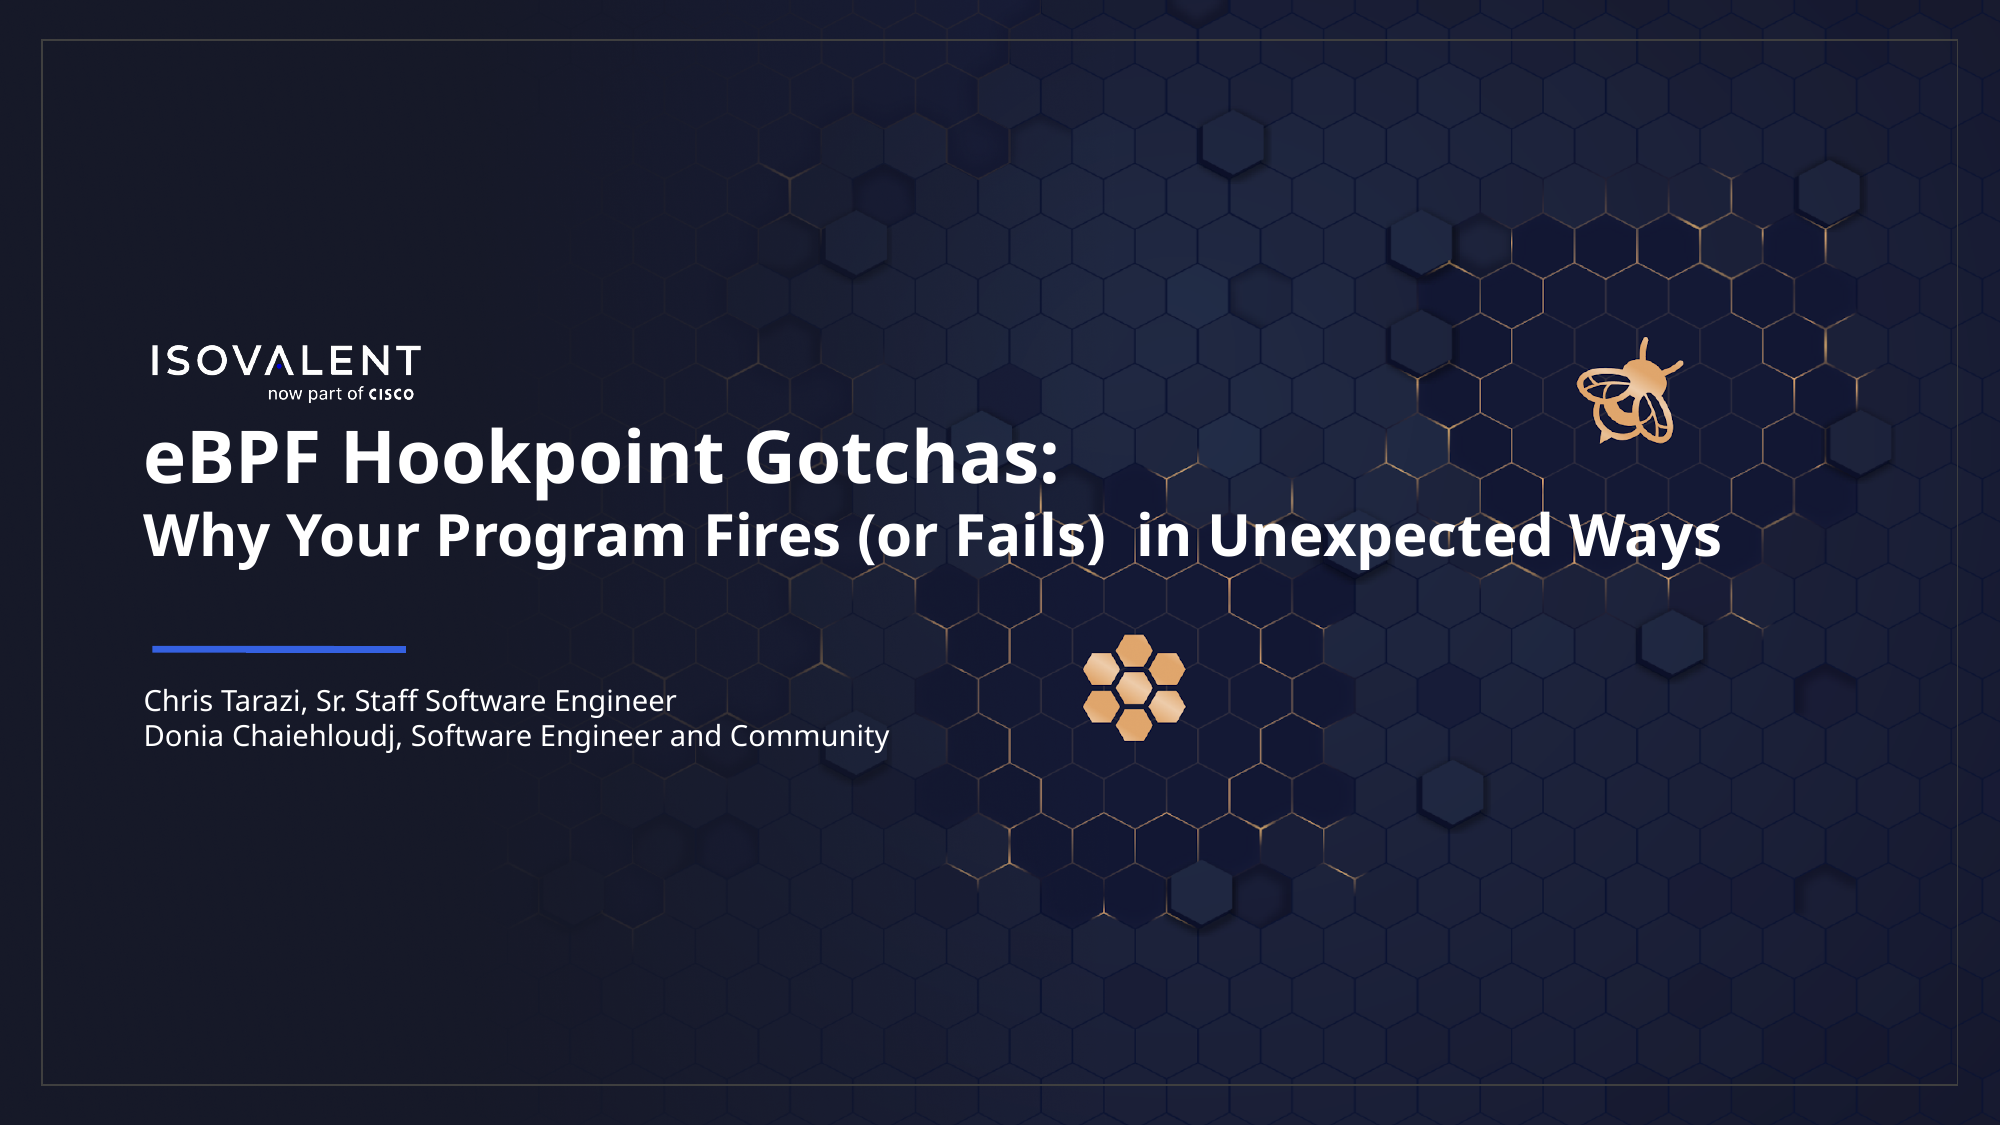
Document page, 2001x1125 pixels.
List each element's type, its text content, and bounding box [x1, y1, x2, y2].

list Chris Tarazi, Sr. Staff Software Engineer Donia Chaiehloudj, Software Engineer and Community [128, 674, 971, 780]
picture [0, 0, 2000, 1125]
list eBPF Hookpoint Gotchas: Why Your Program Fires (or Fails) in Unexpected Ways [128, 402, 1896, 622]
